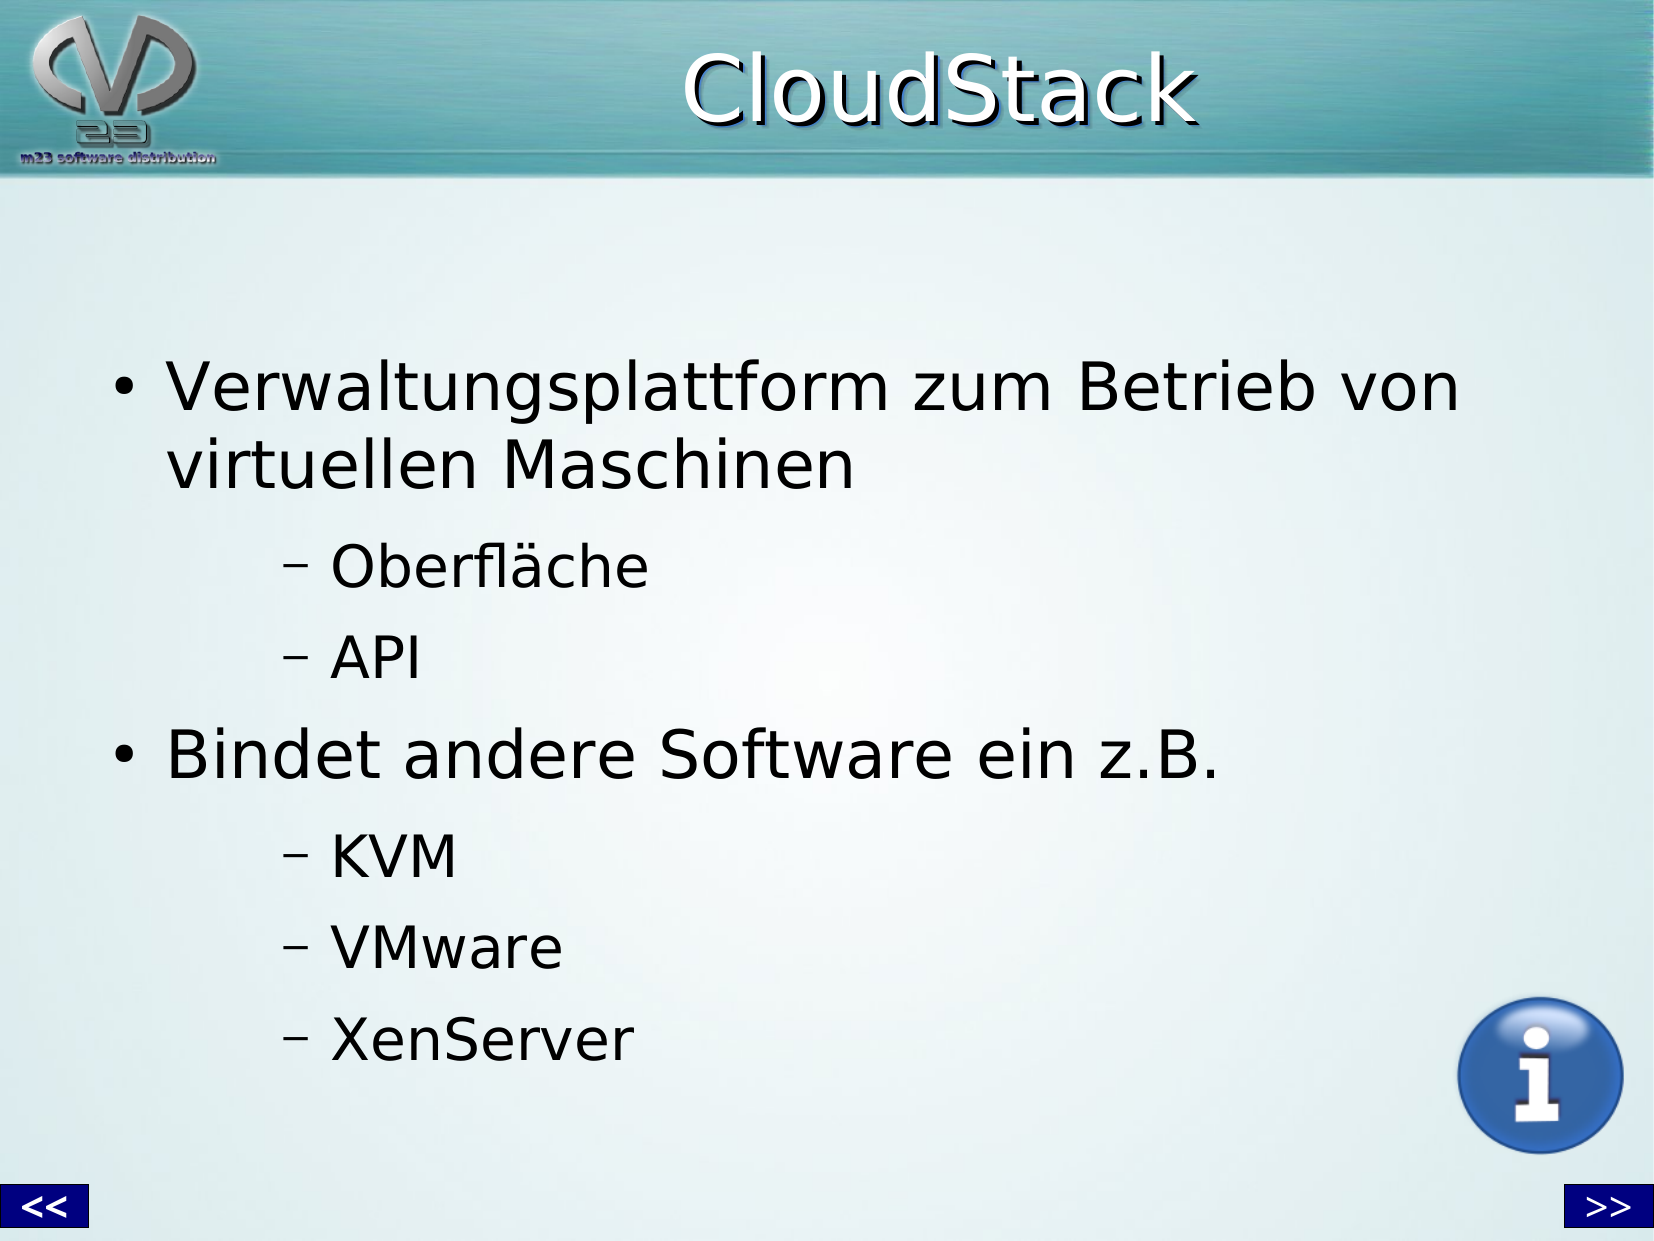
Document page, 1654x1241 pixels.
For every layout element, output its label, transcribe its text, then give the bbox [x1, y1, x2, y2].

picture [0, 0, 1654, 1241]
title CloudStack [224, 2, 1654, 178]
list Verwaltungsplattform zum Betrieb von virtuellen Maschinen Oberfläche API Bindet andere Software ein z.B. KVM VMware XenServer [94, 348, 1560, 1075]
